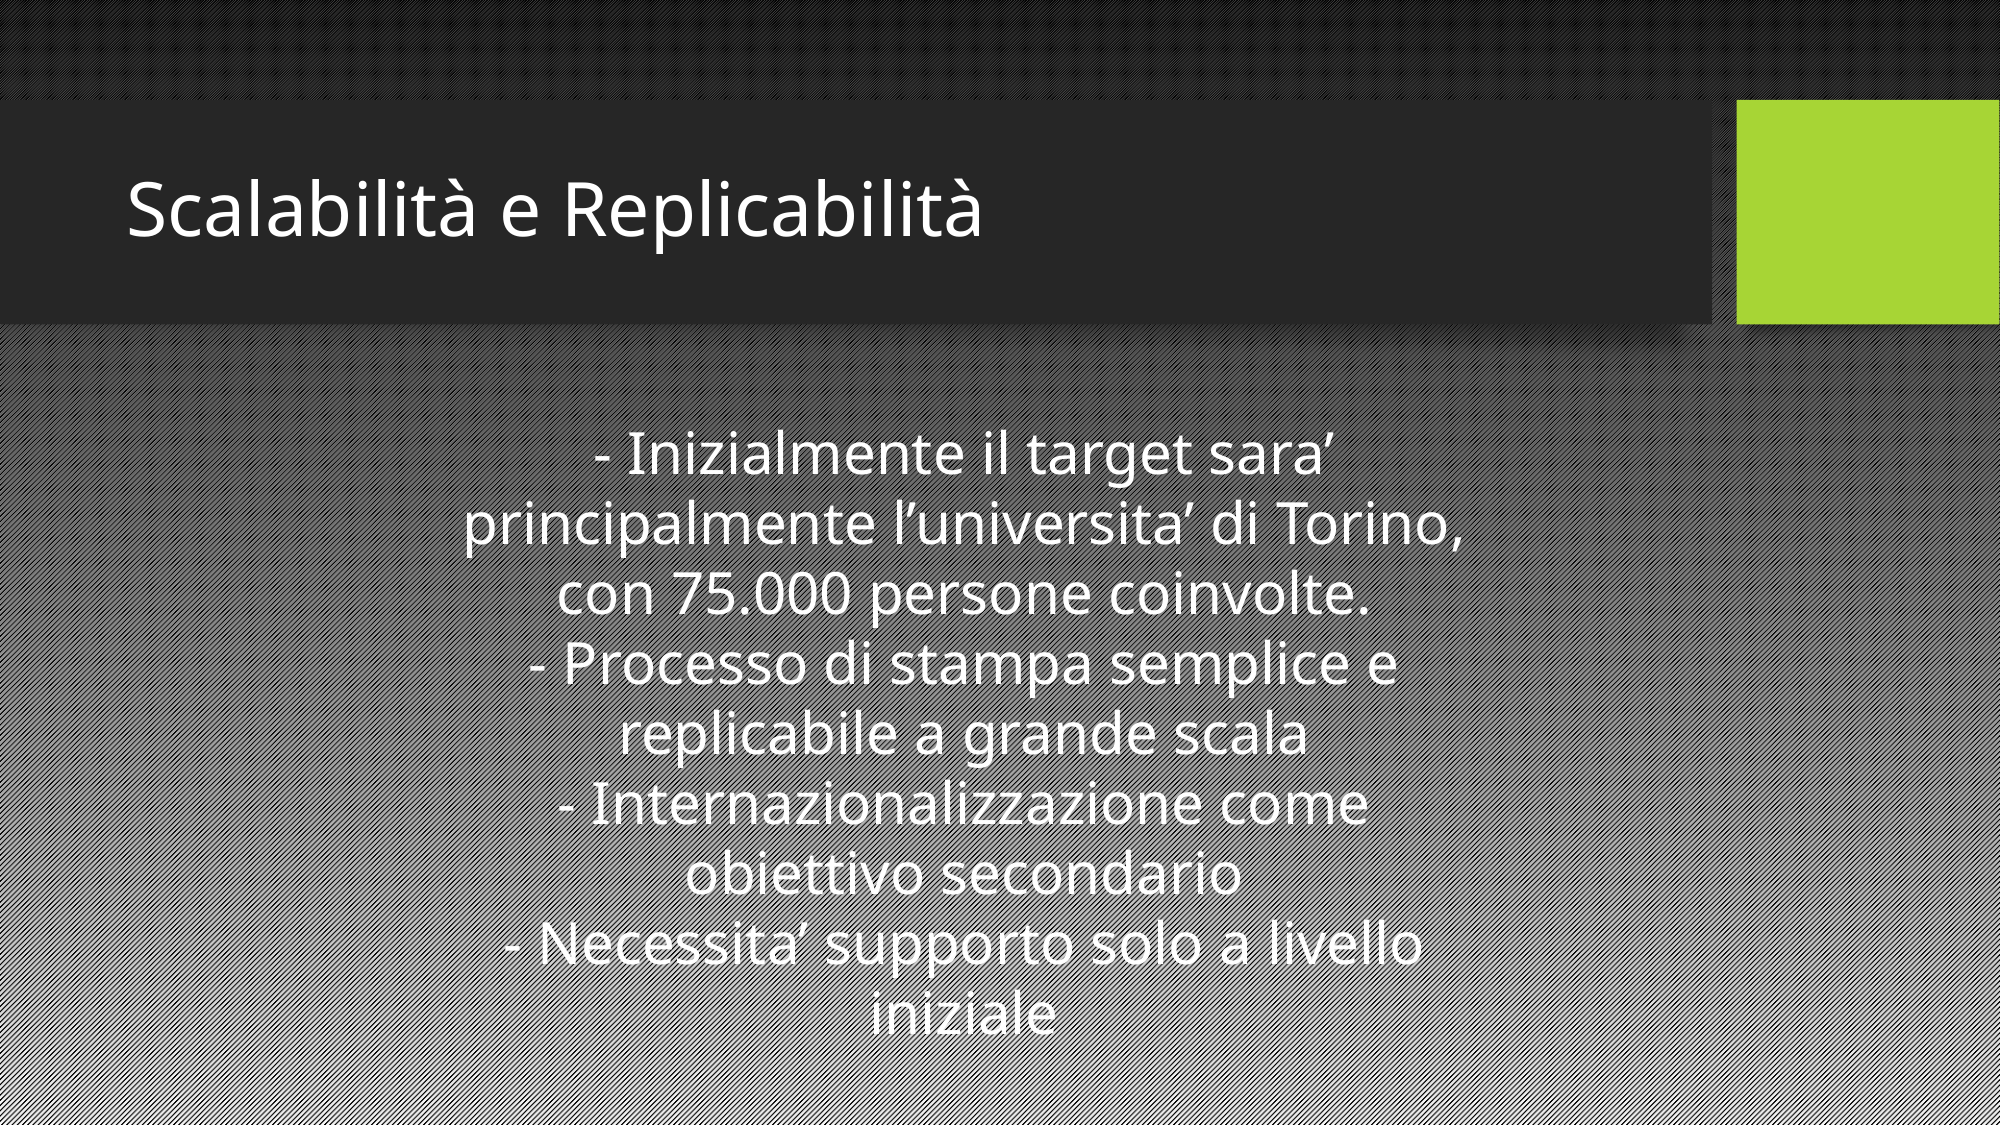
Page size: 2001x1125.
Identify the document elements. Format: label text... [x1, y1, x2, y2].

picture [0, 0, 2000, 1125]
title Scalabilità e Replicabilità [111, 123, 1689, 301]
text_box - Inizialmente il target sara’ principalmente l’universita’ di Torino, con 75.000 persone coinvolte. - Processo di stampa semplice e replicabile a grande scala - Internazionalizzazione come obiettivo secondario - Necessita’ supporto solo a livello iniziale [445, 408, 1483, 1125]
